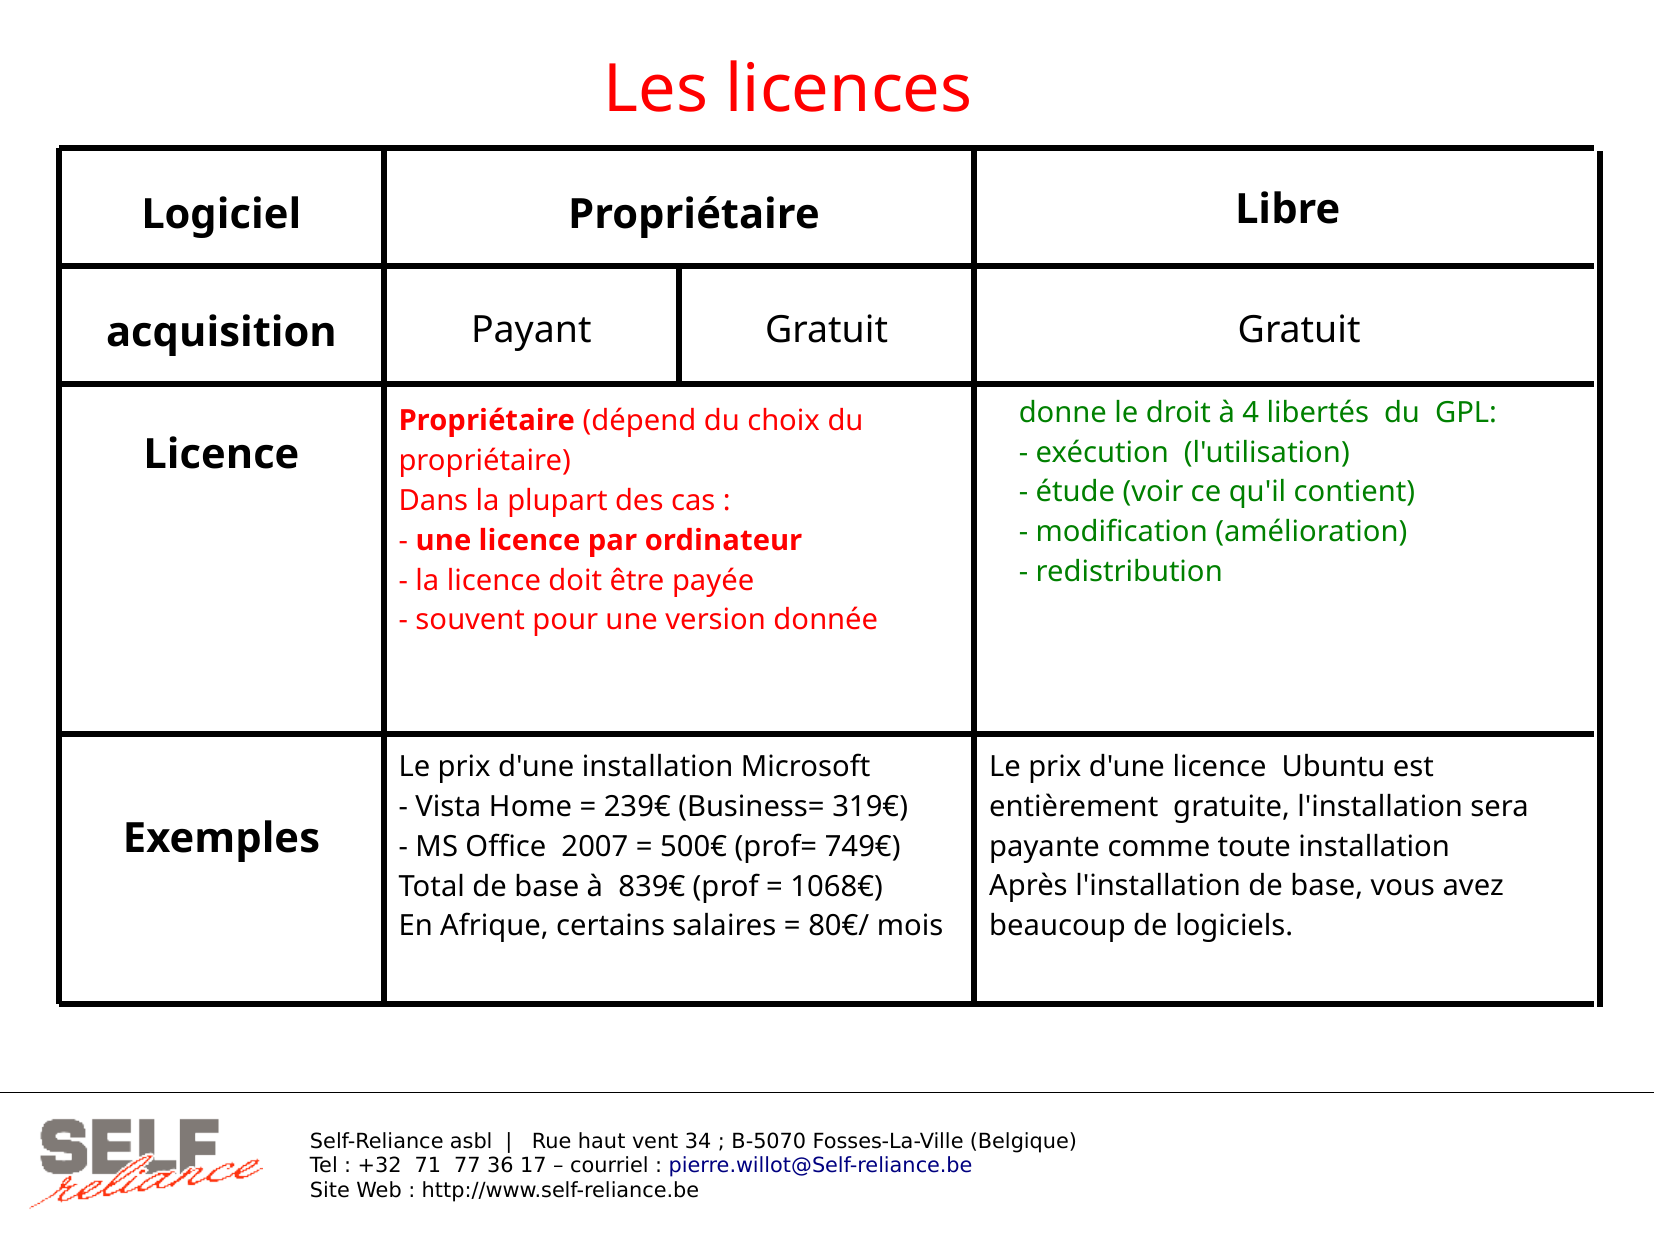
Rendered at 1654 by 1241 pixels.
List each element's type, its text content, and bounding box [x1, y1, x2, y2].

text_box Gratuit [1181, 295, 1418, 375]
text_box acquisition [59, 291, 384, 384]
text_box Self-Reliance asbl | Rue haut vent 34 ; B-5070 Fosses-La-Ville (Belgique) Tel : +32 71 77 36 17 – courriel : pierre.willot@Self-reliance.be Site Web : http://www.self-reliance.be [295, 1122, 1388, 1210]
text_box Libre [1036, 168, 1539, 261]
text_box Exemples [59, 797, 383, 890]
picture [28, 1116, 263, 1214]
text_box Logiciel [59, 173, 384, 266]
text_box Le prix d'une licence Ubuntu est entièrement gratuite, l'installation sera payante comme toute installation Après l'installation de base, vous avez beaucoup de logiciels. [974, 737, 1565, 1004]
text_box Les licences [236, 29, 1359, 166]
text_box Payant [413, 295, 650, 375]
text_box Propriétaire (dépend du choix du propriétaire) Dans la plupart des cas : - une licence par ordinateur - la licence doit être payée - souvent pour une version donnée [383, 392, 975, 709]
text_box Gratuit [708, 295, 945, 375]
text_box Licence [59, 413, 383, 506]
text_box donne le droit à 4 libertés du GPL: - exécution (l'utilisation) - étude (voir ce qu'il contient) - modification (amélioration) - redistribution [1003, 383, 1565, 650]
text_box Propriétaire [442, 173, 945, 266]
text_box Le prix d'une installation Microsoft - Vista Home = 239€ (Business= 319€) - MS Office 2007 = 500€ (prof= 749€) Total de base à 839€ (prof = 1068€) En Afrique, certains salaires = 80€/ mois [383, 738, 975, 1005]
